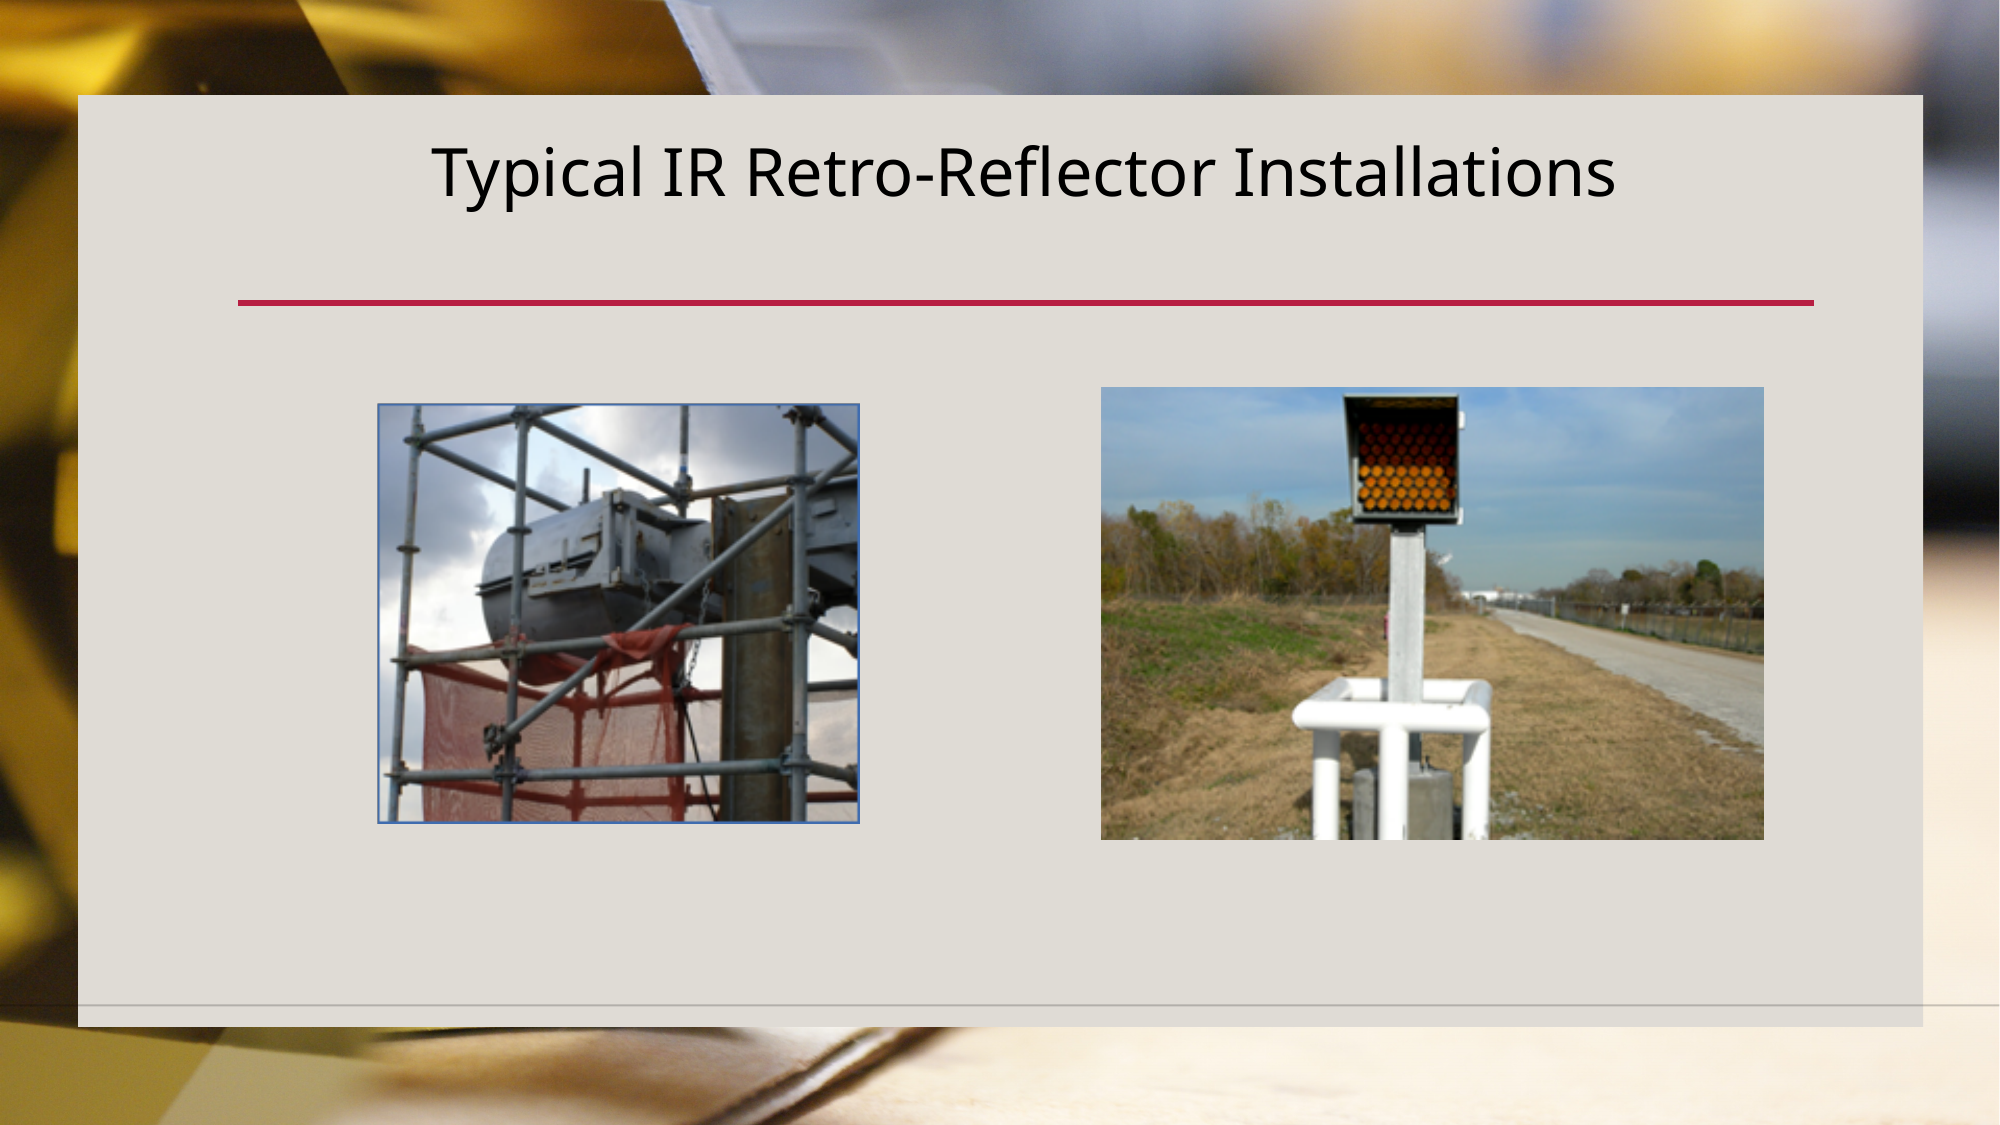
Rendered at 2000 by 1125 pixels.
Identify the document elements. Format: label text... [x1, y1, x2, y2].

title Typical IR Retro-Reflector Installations [237, 132, 1813, 306]
picture [0, 0, 2000, 1125]
